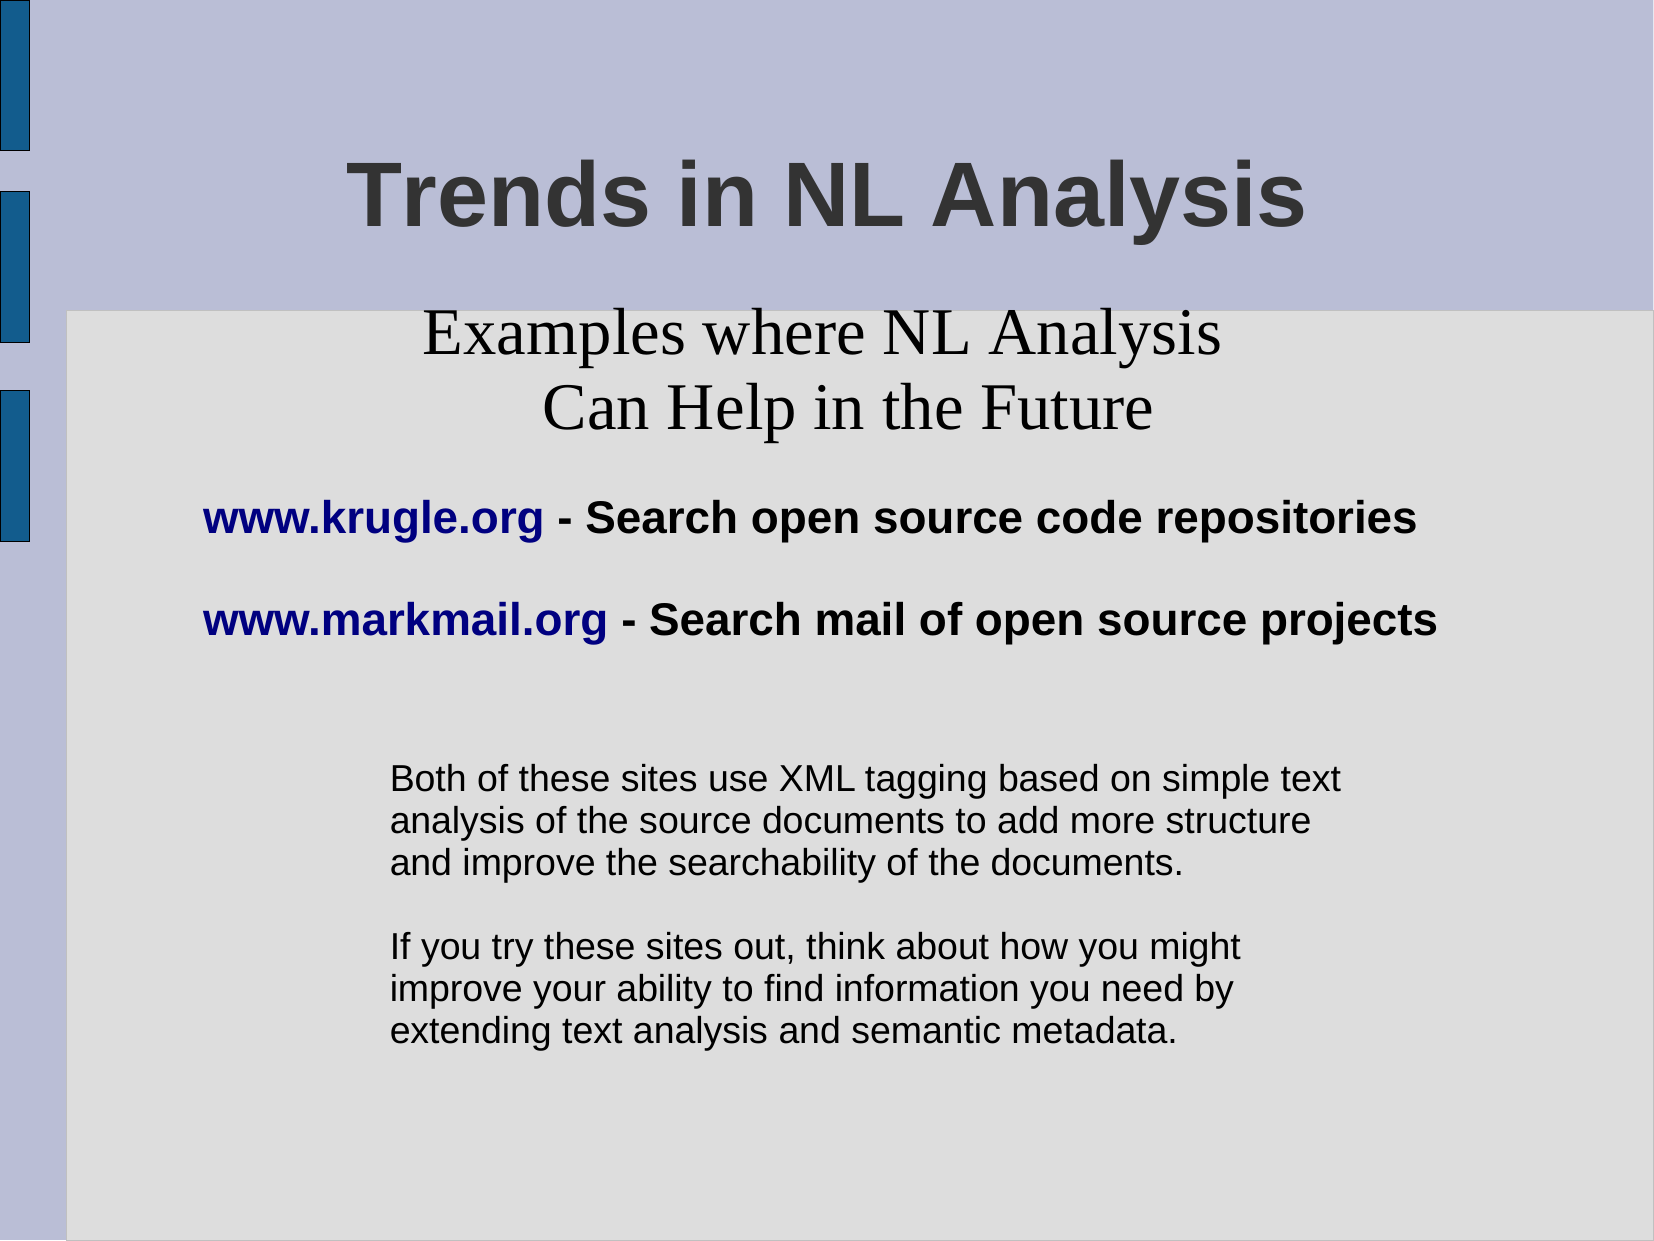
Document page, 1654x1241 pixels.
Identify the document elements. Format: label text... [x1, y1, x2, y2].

subtitle Examples where NL Analysis Can Help in the Future [125, 294, 1538, 1201]
title Trends in NL Analysis [121, 98, 1534, 291]
text_box Both of these sites use XML tagging based on simple text analysis of the source documents to add more structure and improve the searchability of the documents. If you try these sites out, think about how you might improve your ability to find information you need by extending text analysis and semantic metadata. [375, 750, 1388, 1060]
text_box www.krugle.org - Search open source code repositories www.markmail.org - Search mail of open source projects [150, 432, 1613, 814]
